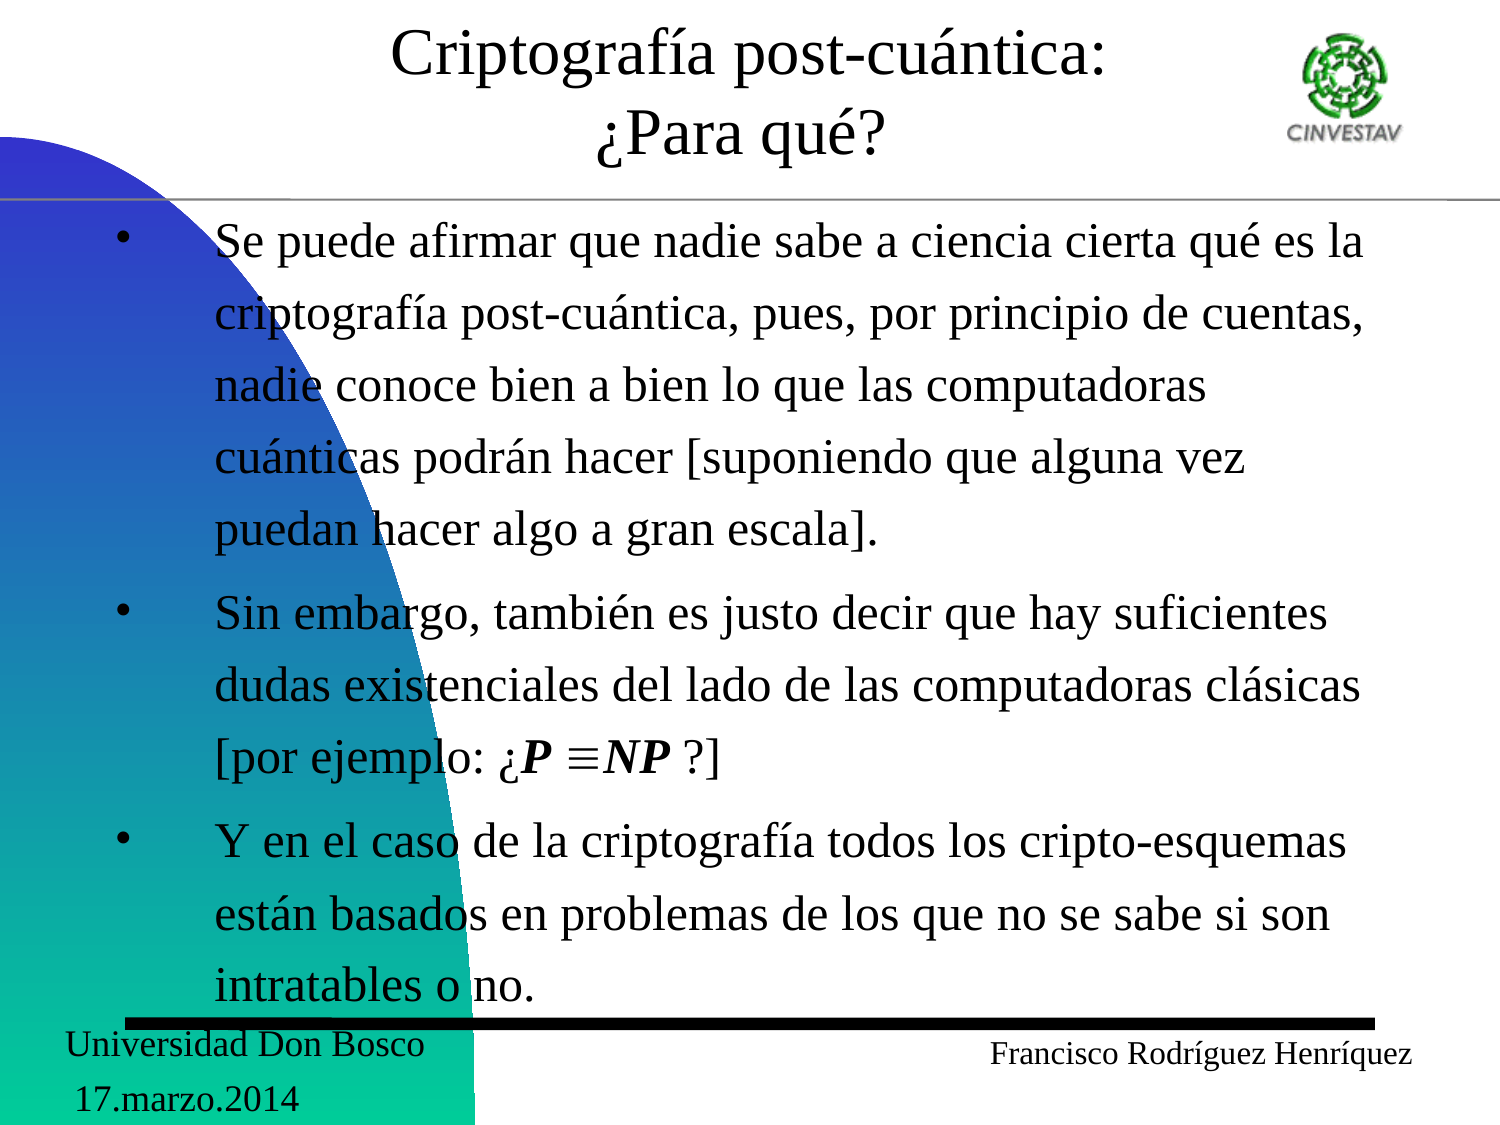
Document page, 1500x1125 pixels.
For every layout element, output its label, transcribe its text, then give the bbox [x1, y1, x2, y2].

text_box Criptografía post-cuántica: ¿Para qué? [75, 0, 1426, 188]
text_box Se puede afirmar que nadie sabe a ciencia cierta qué es la criptografía post-cuántica, pues, por principio de cuentas, nadie conoce bien a bien lo que las computadoras cuánticas podrán hacer [suponiendo que alguna vez puedan hacer algo a gran escala]. Sin embargo, también es justo decir que hay suficientes dudas existenciales del lado de las computadoras clásicas [por ejemplo: ¿P NP ?] Y en el caso de la criptografía todos los cripto-esquemas están basados en problemas de los que no se sabe si son intratables o no. [99, 187, 1413, 988]
